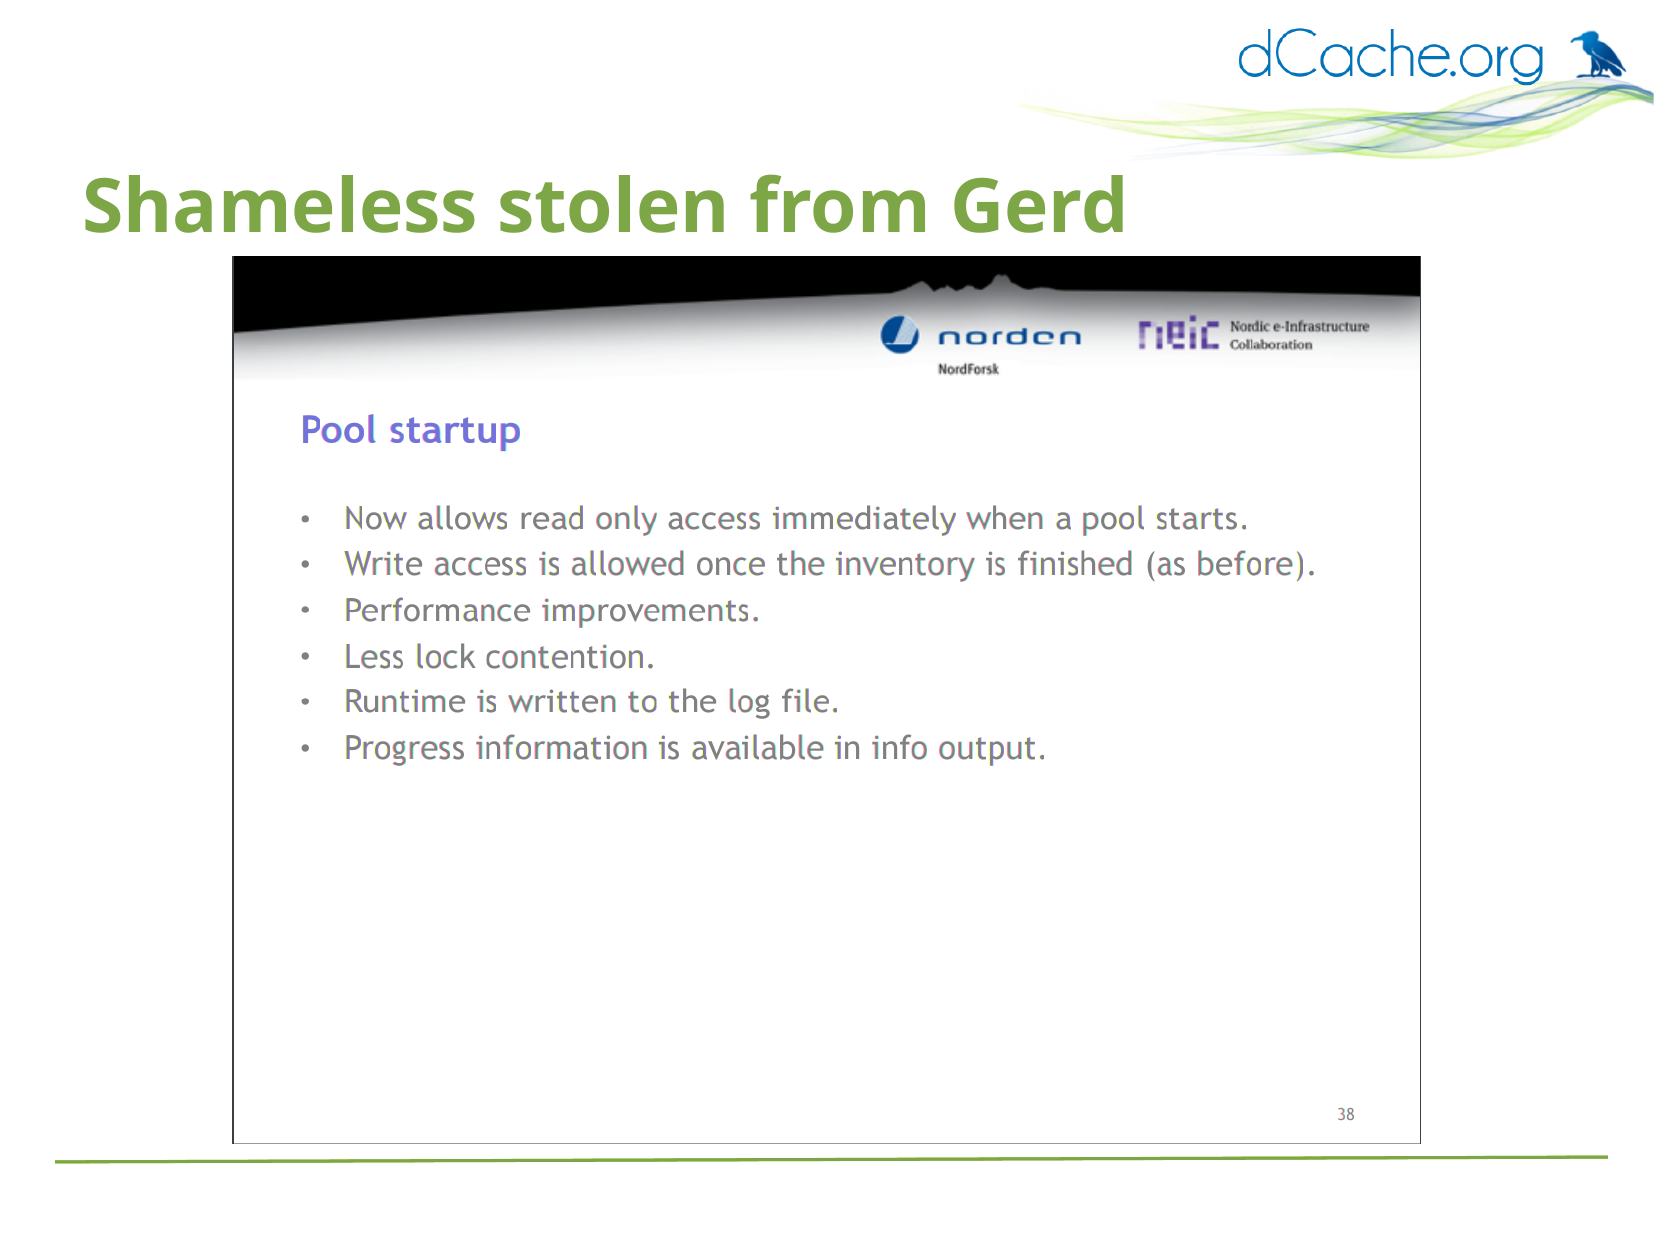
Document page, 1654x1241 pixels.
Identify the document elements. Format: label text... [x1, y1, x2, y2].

picture [232, 256, 1421, 1144]
title Shameless stolen from Gerd [82, 155, 1605, 252]
picture [956, 16, 1654, 169]
